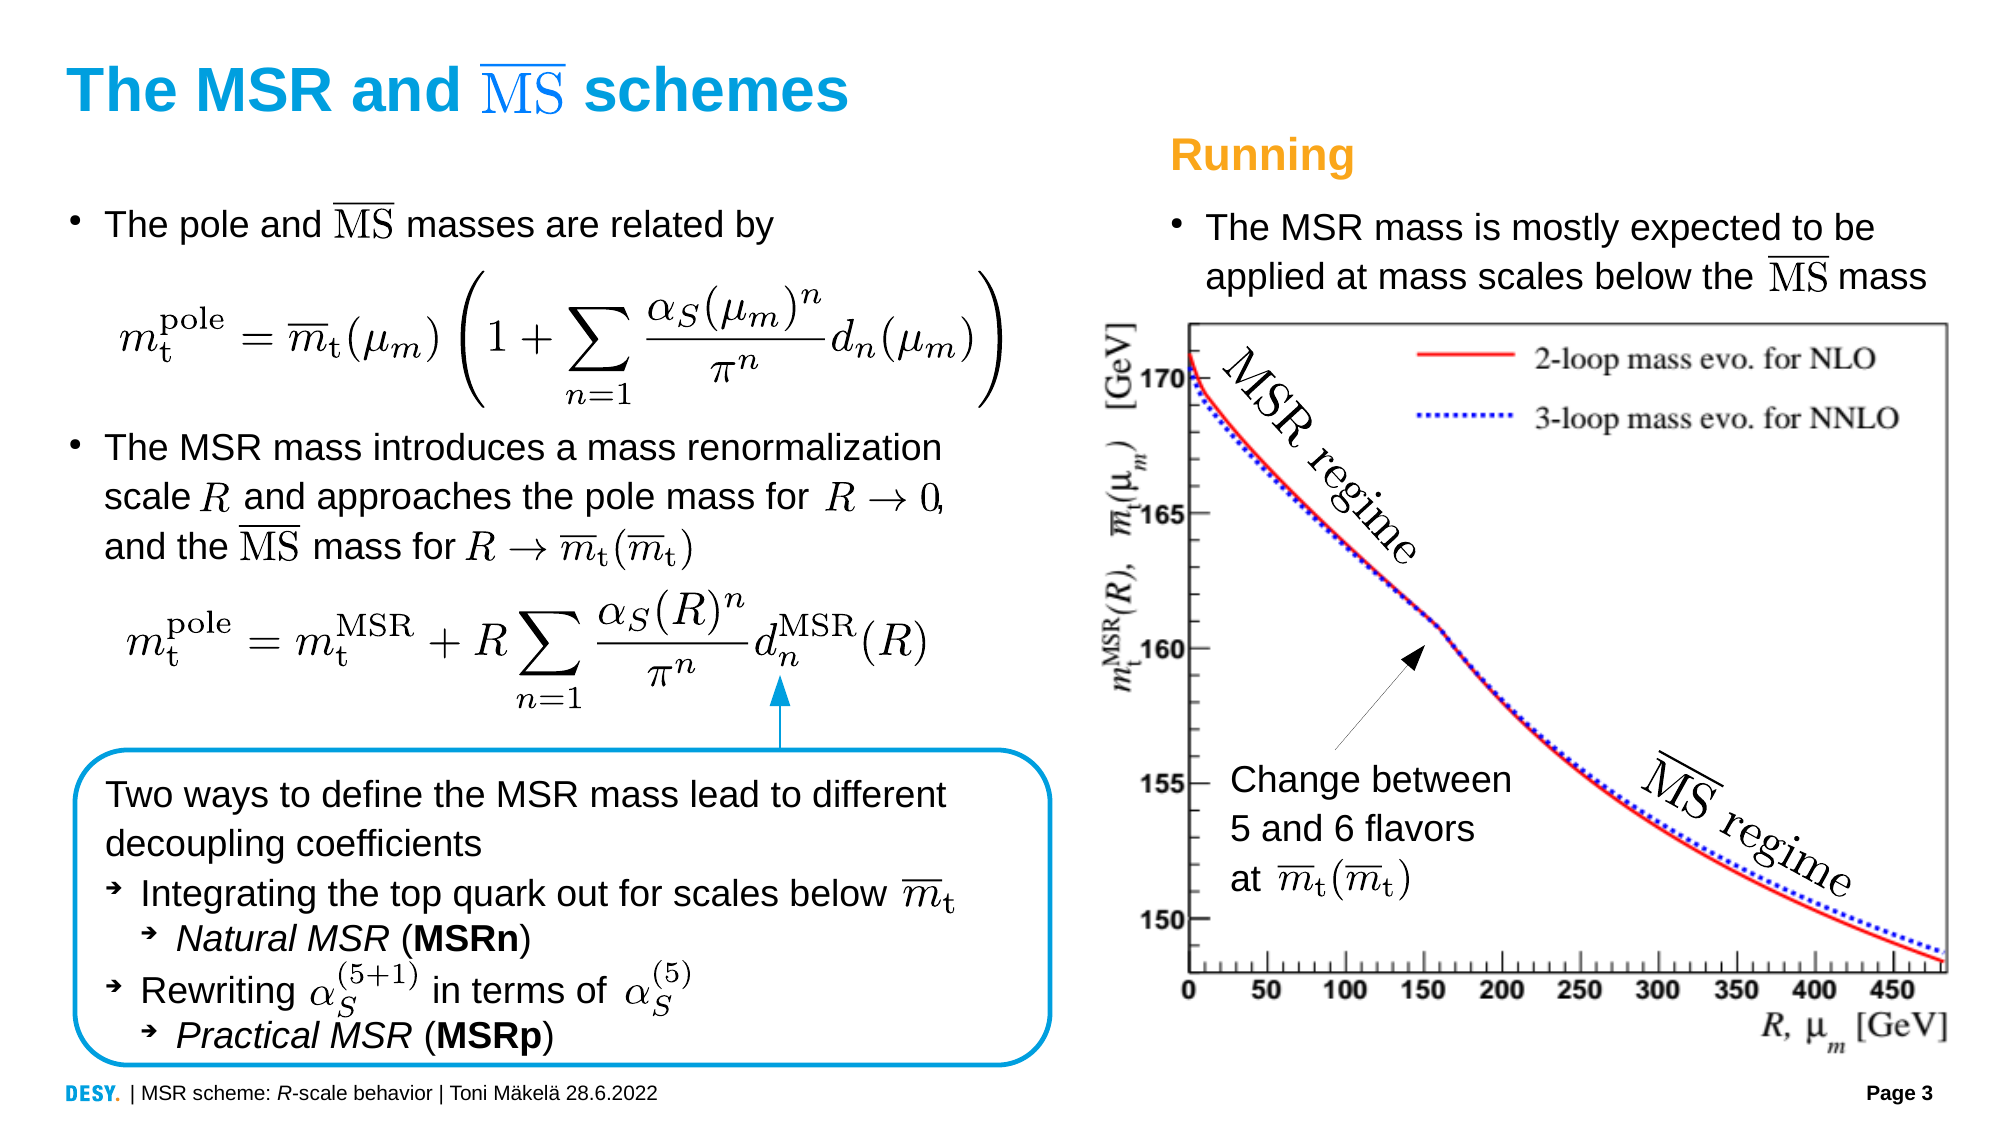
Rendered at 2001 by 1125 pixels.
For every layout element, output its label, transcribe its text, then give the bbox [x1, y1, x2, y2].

text_box [333, 202, 395, 239]
text_box [480, 63, 566, 115]
picture [1095, 243, 1956, 1080]
list The pole and masses are related by The MSR mass introduces a mass renormalization scale and approaches the pole mass for , and the mass for [78, 753, 991, 1017]
text_box [465, 528, 692, 571]
list The MSR mass is mostly expected to be applied at mass scales below the mass [1170, 198, 1956, 315]
text_box [625, 960, 691, 1017]
text_box [126, 589, 926, 709]
text_box [310, 961, 417, 1018]
footer | MSR scheme: R-scale behavior | Toni Mäkelä 28.6.2022 [129, 1079, 1762, 1111]
text_box [1217, 345, 1426, 571]
list Change between 5 and 6 flavors at [1230, 750, 1921, 991]
title The MSR and schemes [66, 57, 1933, 132]
list Two ways to define the MSR mass lead to different decoupling coefficients Integrating the top quark out for scales below Natural MSR (MSRn) Rewriting in terms of Practical MSR (MSRp) [105, 765, 1042, 1036]
text_box [199, 482, 230, 513]
text_box [1277, 858, 1409, 901]
list The pole and masses are related by The MSR mass introduces a mass renormalization scale and approaches the pole mass for , and the mass for [68, 195, 991, 1017]
text_box [238, 525, 301, 562]
text_box [825, 482, 939, 512]
text_box [902, 879, 955, 914]
text_box [120, 270, 1003, 408]
title Running [1170, 131, 1891, 199]
text_box [1768, 255, 1830, 292]
